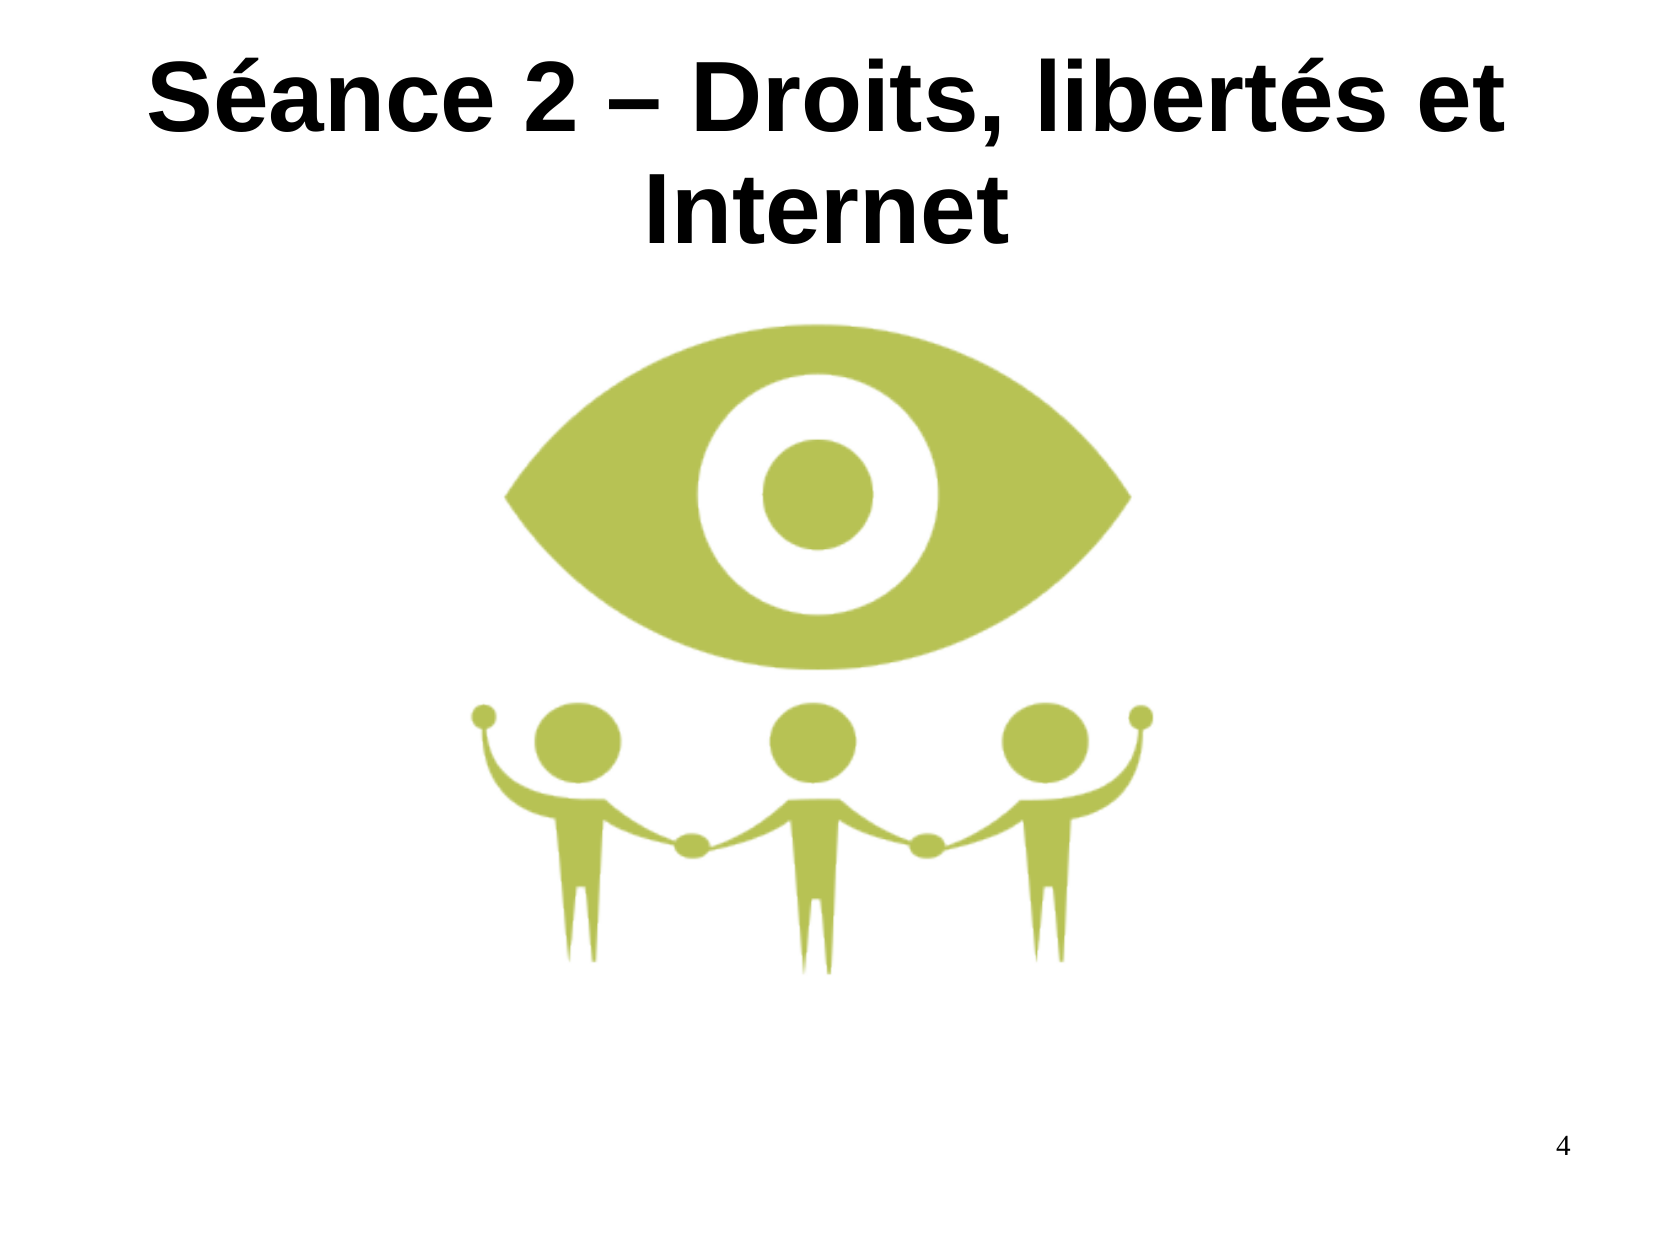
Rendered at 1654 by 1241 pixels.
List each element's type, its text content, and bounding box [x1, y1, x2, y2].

title Séance 2 – Droits, libertés et Internet [82, 41, 1571, 265]
picture [434, 290, 1186, 1010]
